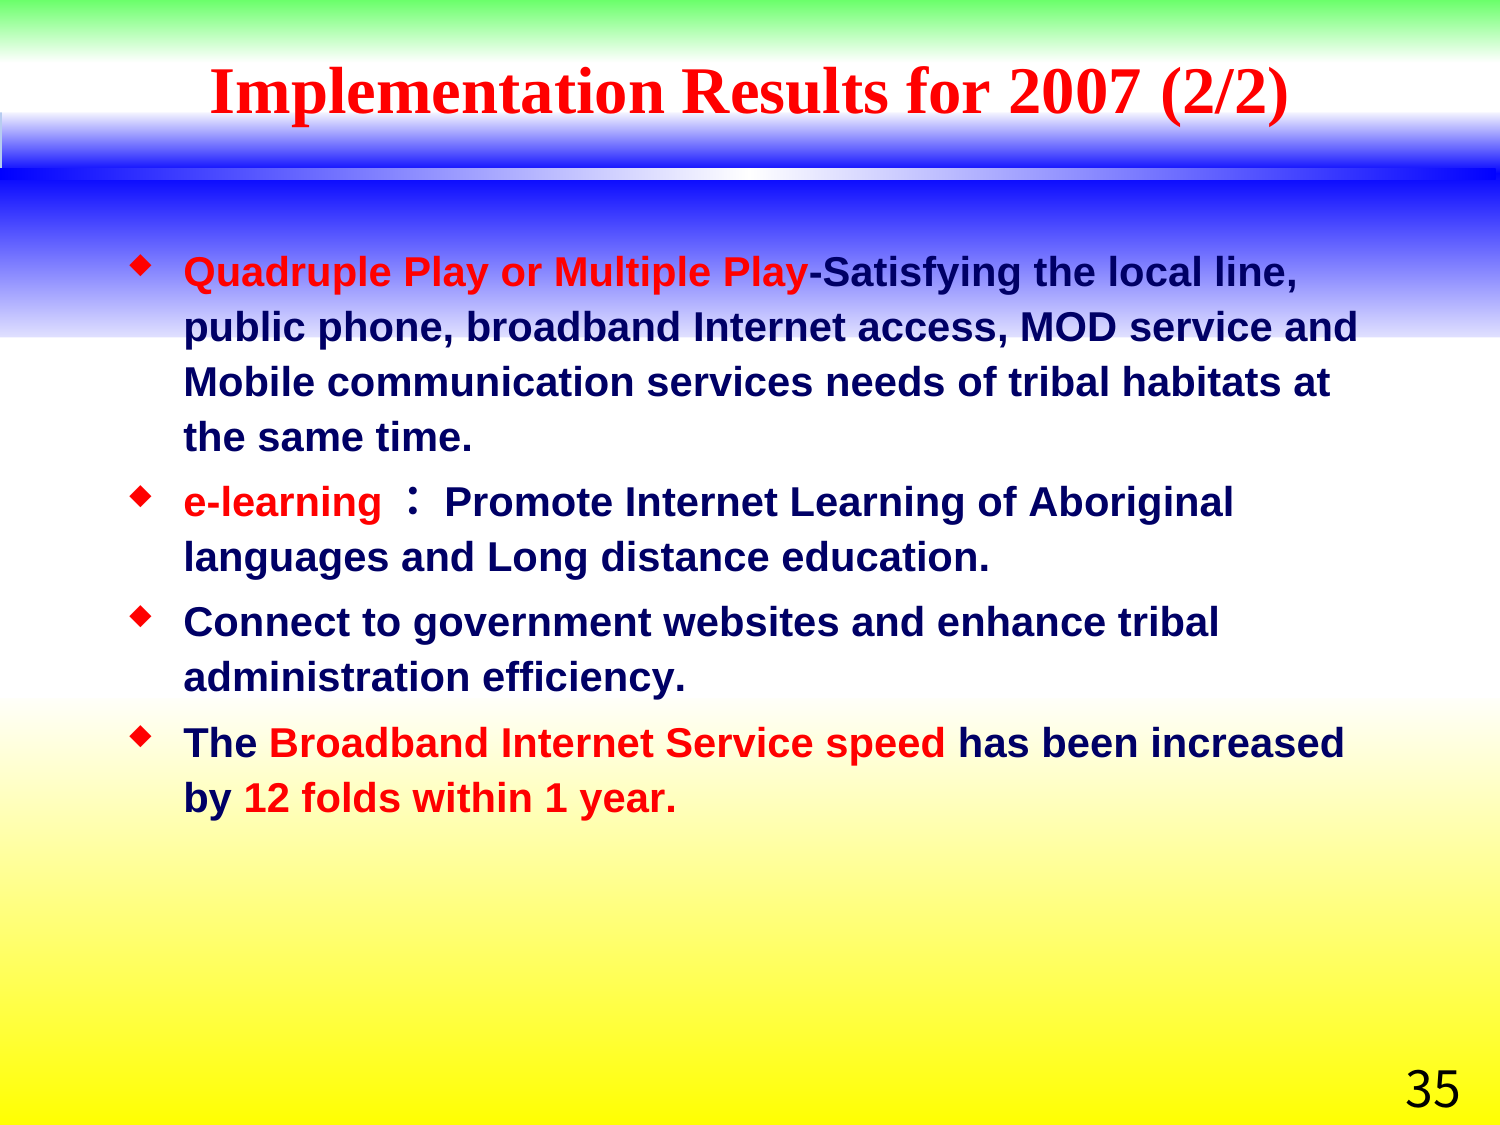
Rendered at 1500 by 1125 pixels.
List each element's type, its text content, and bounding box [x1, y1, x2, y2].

text_box Implementation Results for 2007 (2/2) [0, 0, 1500, 173]
list Quadruple Play or Multiple Play-Satisfying the local line, public phone, broadband Internet access, MOD service and Mobile communication services needs of tribal habitats at the same time. e-learning：Promote Internet Learning of Aboriginal languages and Long distance education. Connect to government websites and enhance tribal administration efficiency. The Broadband Internet Service speed has been increased by 12 folds within 1 year. [112, 231, 1412, 965]
